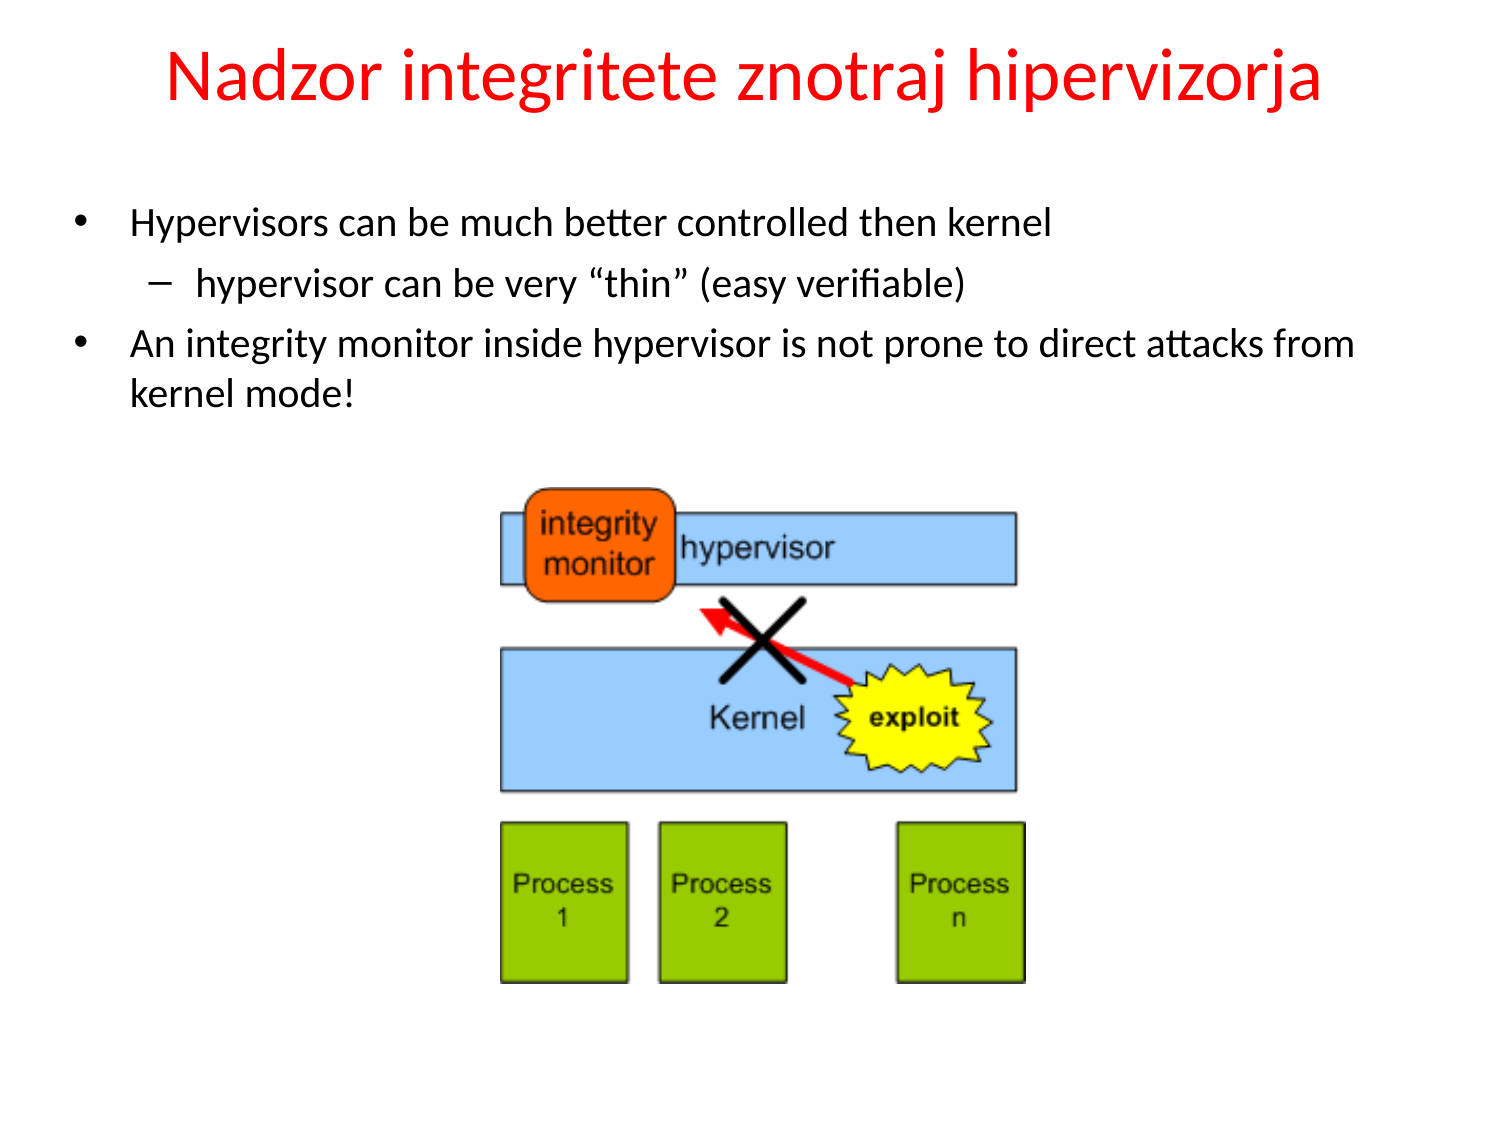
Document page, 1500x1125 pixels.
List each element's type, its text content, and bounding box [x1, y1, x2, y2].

list Hypervisors can be much better controlled then kernel hypervisor can be very “thin” (easy verifiable) An integrity monitor inside hypervisor is not prone to direct attacks from kernel mode! [58, 187, 1409, 547]
picture [500, 487, 1026, 984]
title Nadzor integritete znotraj hipervizorja [70, 0, 1421, 141]
